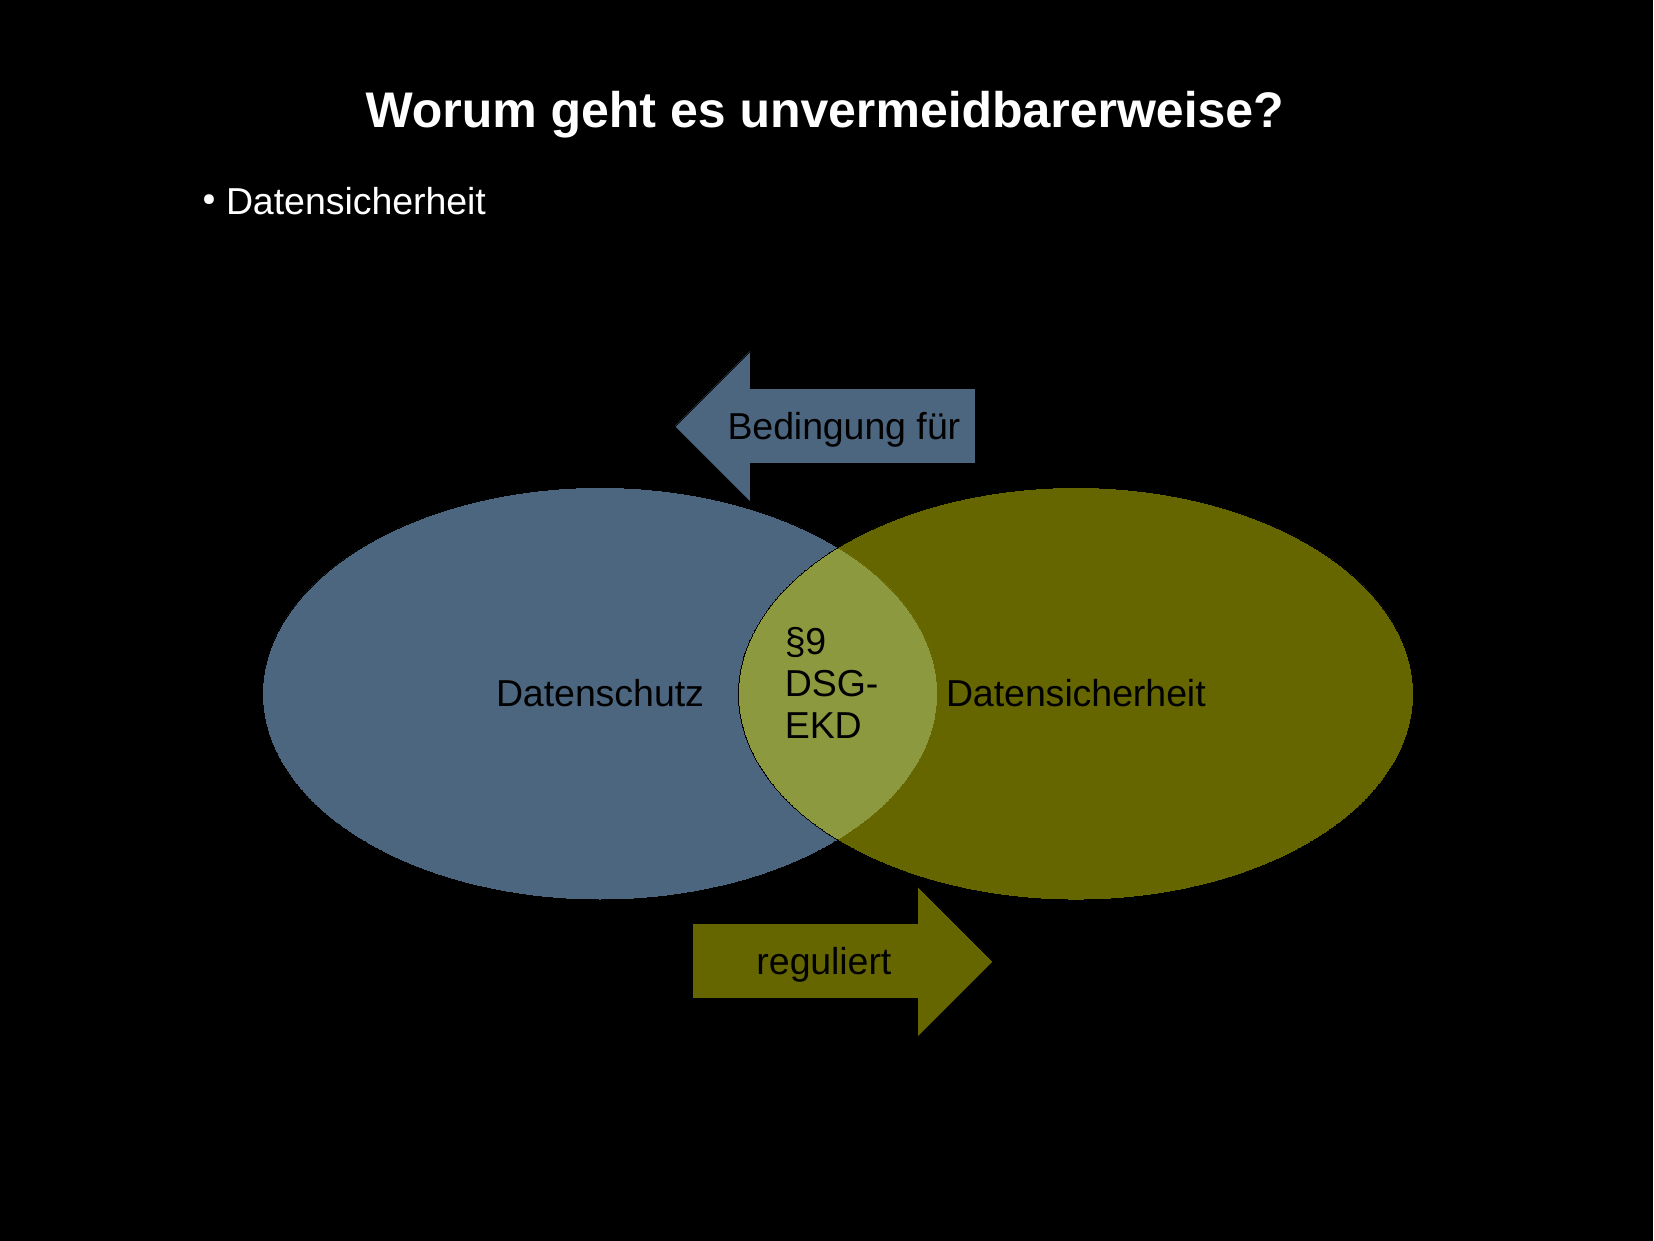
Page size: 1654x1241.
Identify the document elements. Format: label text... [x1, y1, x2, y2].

text_box §9 DSG- EKD [770, 612, 906, 754]
text_box Datenschutz [262, 487, 838, 901]
text_box Bedingung für [675, 351, 976, 502]
text_box reguliert [692, 886, 993, 1037]
text_box Worum geht es unvermeidbarerweise? Datensicherheit [187, 75, 1463, 230]
text_box Datensicherheit [738, 487, 1414, 901]
